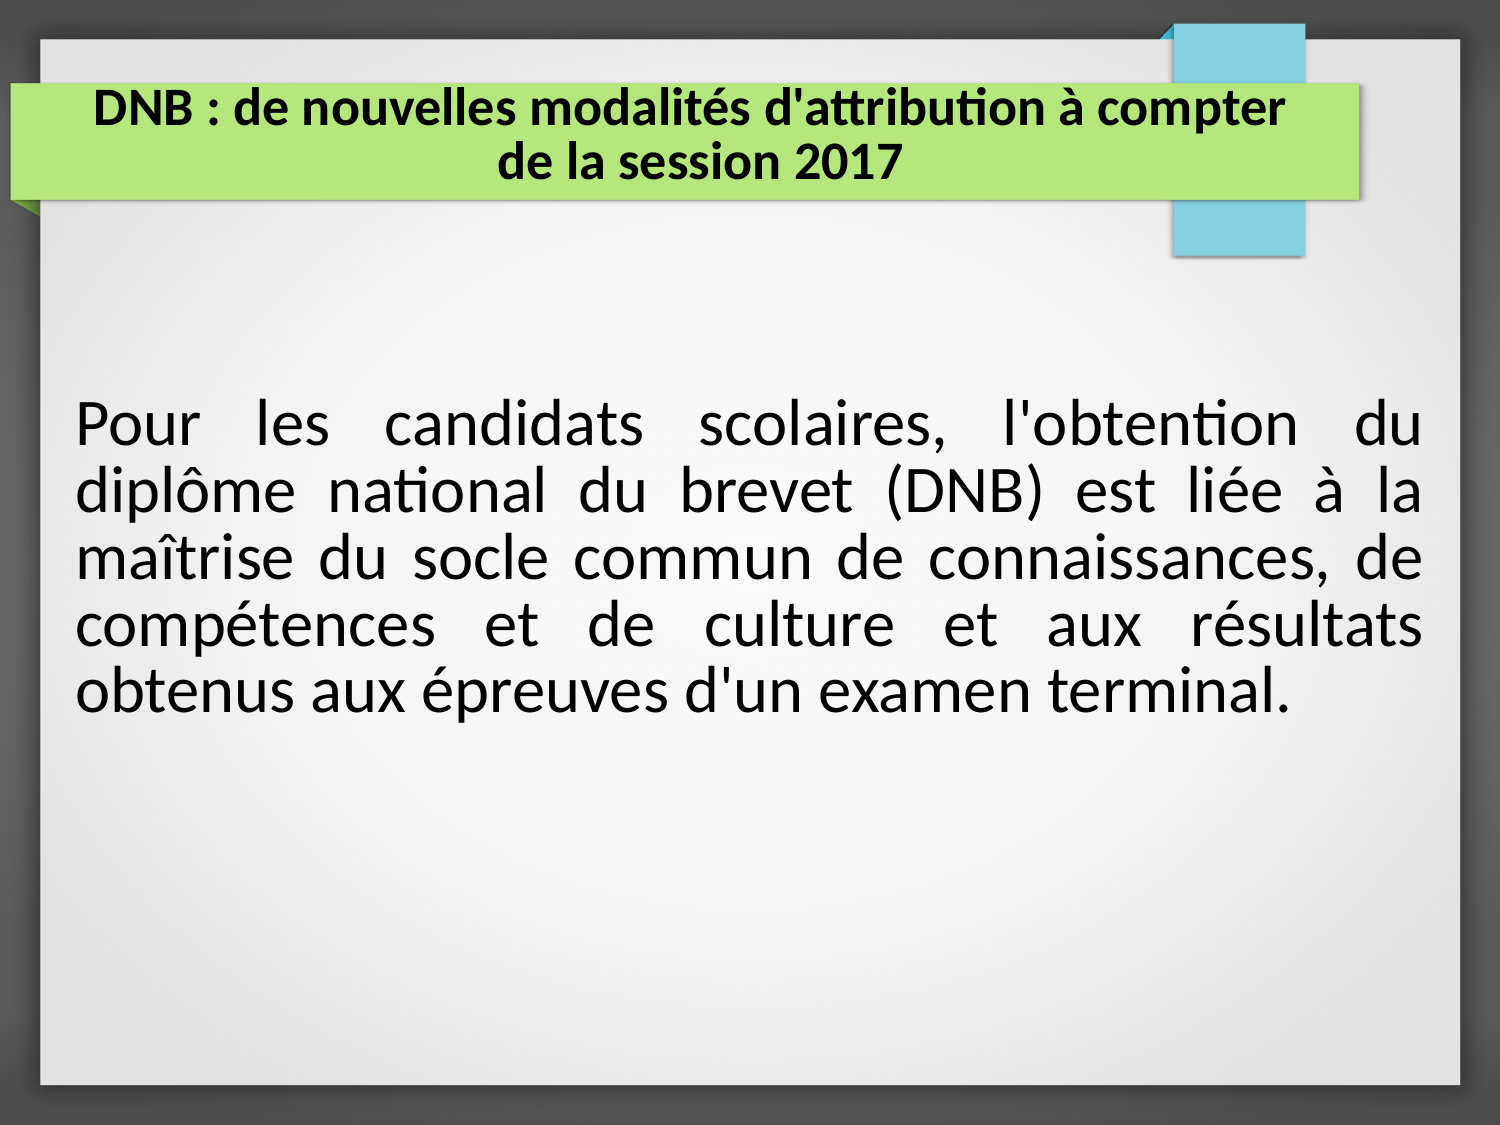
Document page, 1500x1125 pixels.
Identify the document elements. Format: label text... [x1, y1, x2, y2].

picture [0, 0, 1500, 1125]
title DNB : de nouvelles modalités d'attribution à compter de la session 2017 [35, 44, 1323, 233]
subtitle Pour les candidats scolaires, l'obtention du diplôme national du brevet (DNB) est liée à la maîtrise du socle commun de connaissances, de compétences et de culture et aux résultats obtenus aux épreuves d'un examen terminal. [75, 236, 1426, 889]
